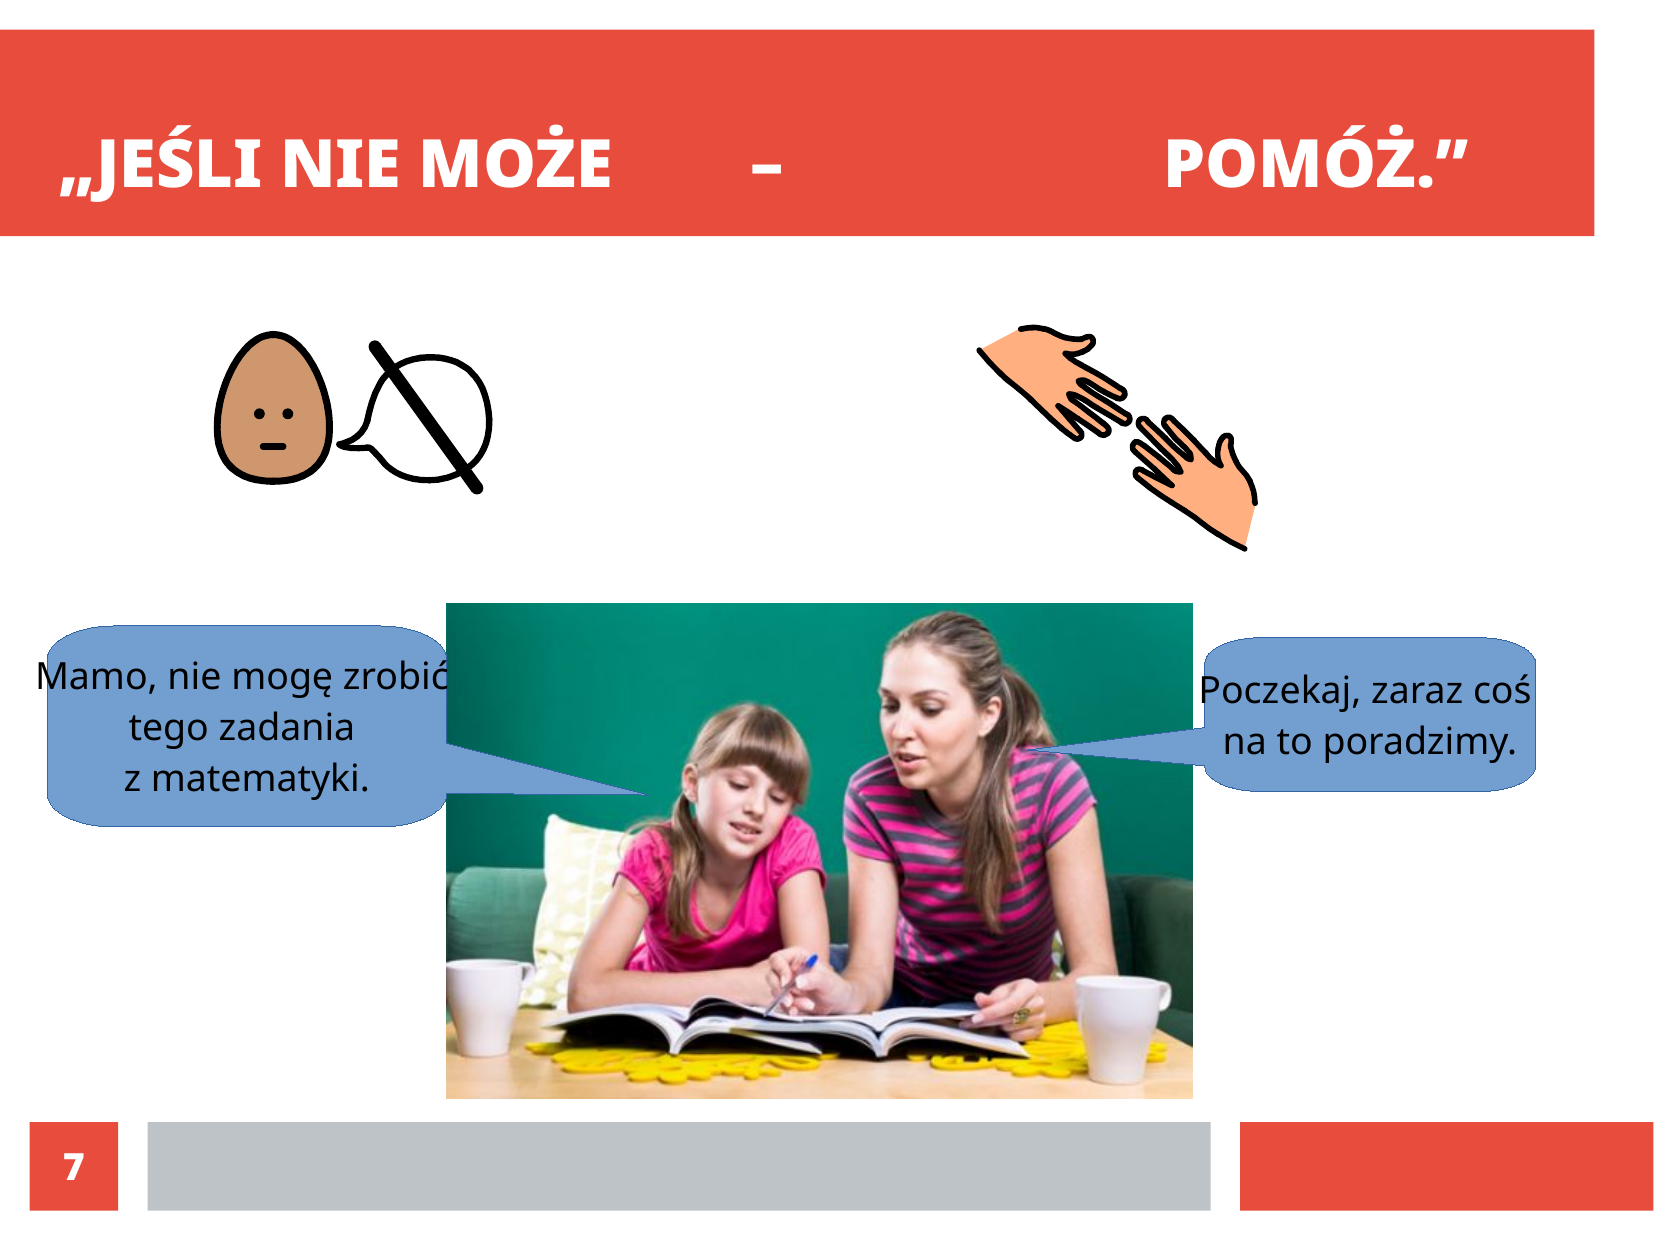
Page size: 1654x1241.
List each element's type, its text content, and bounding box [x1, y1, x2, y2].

text_box Mamo, nie mogę zrobić tego zadania z matematyki. [47, 625, 650, 827]
picture [968, 315, 1265, 556]
text_box Poczekaj, zaraz coś na to poradzimy. [1027, 637, 1536, 792]
picture [200, 283, 503, 542]
picture [446, 603, 1193, 1099]
title „JEŚLI NIE MOŻE – POMÓŻ.” [59, 59, 1595, 207]
